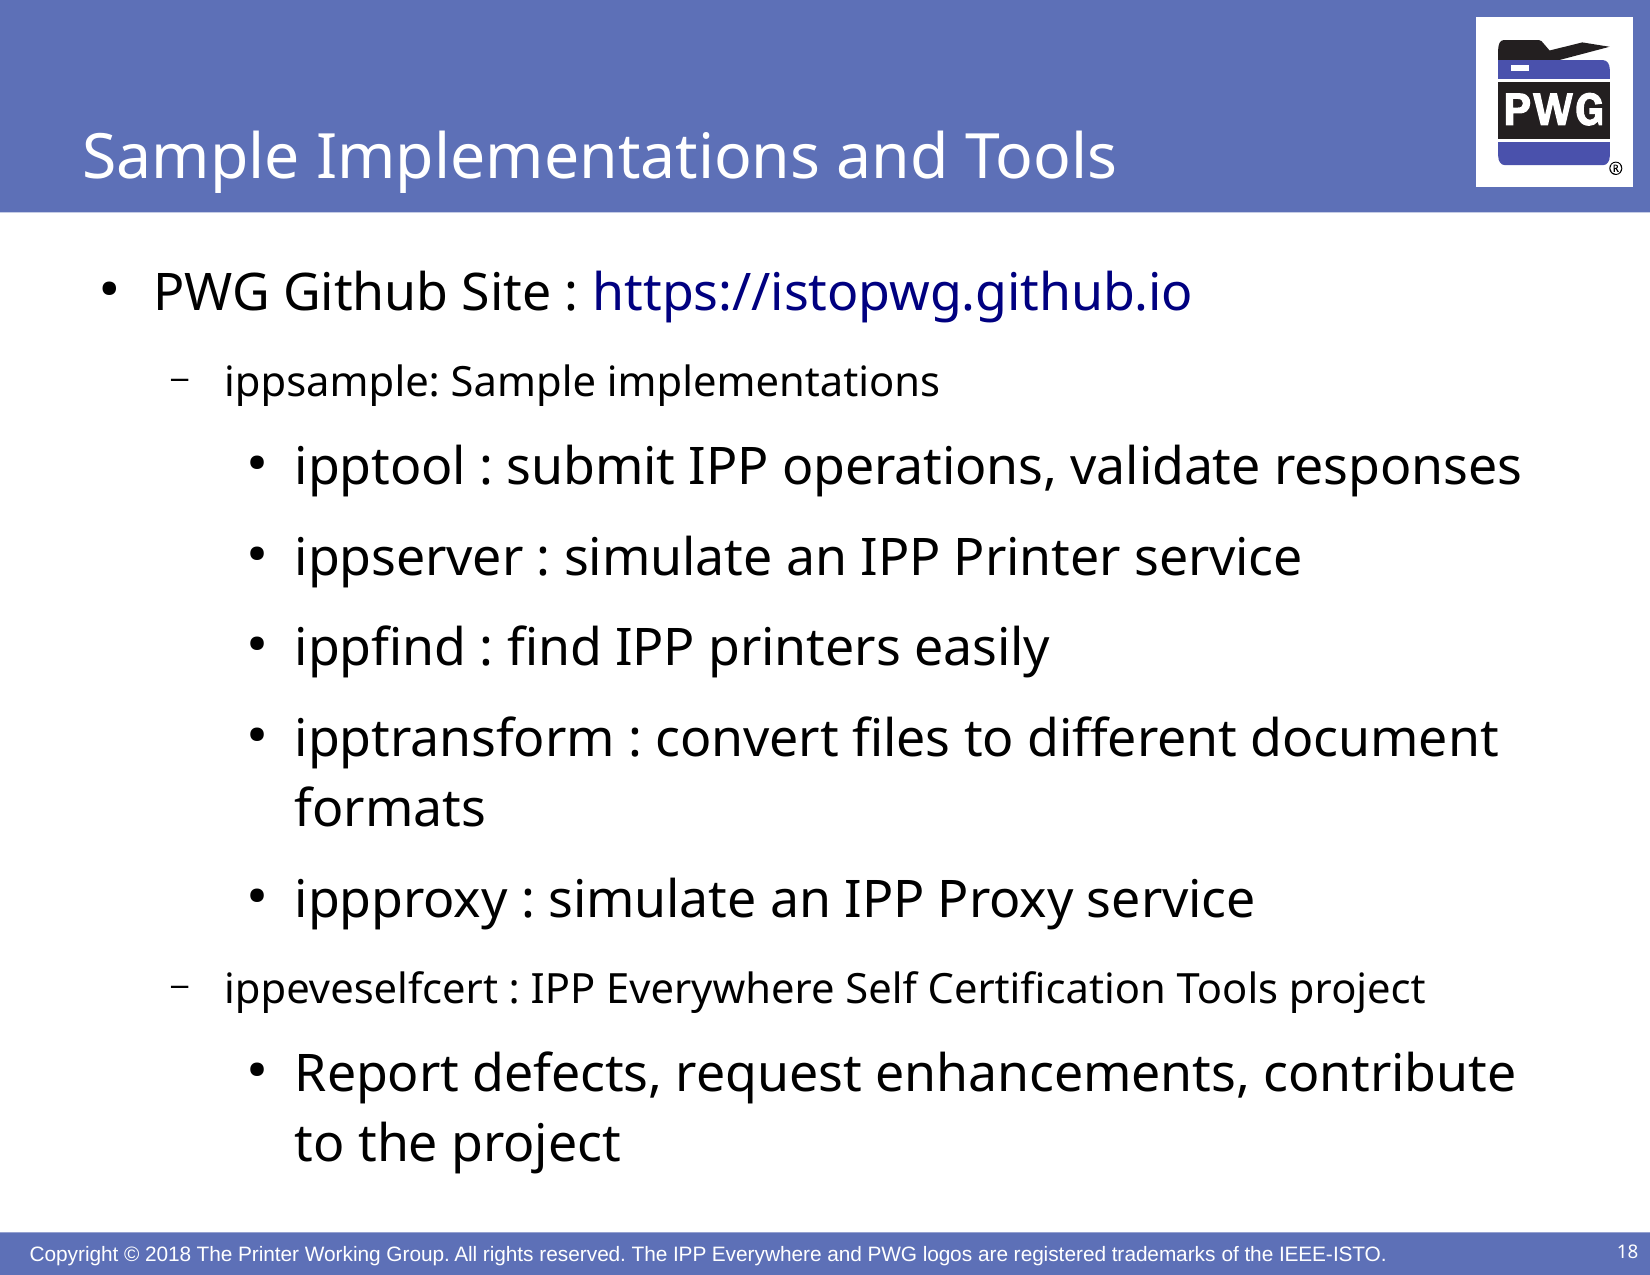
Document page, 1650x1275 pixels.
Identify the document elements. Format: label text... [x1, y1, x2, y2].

title Sample Implementations and Tools [82, 8, 1449, 198]
list PWG Github Site : https://istopwg.github.io ippsample: Sample implementations ipptool : submit IPP operations, validate responses ippserver : simulate an IPP Printer service ippfind : find IPP printers easily ipptransform : convert files to different document formats ippproxy : simulate an IPP Proxy service ippeveselfcert : IPP Everywhere Self Certification Tools project Report defects, request enhancements, contribute to the project [82, 254, 1568, 1233]
